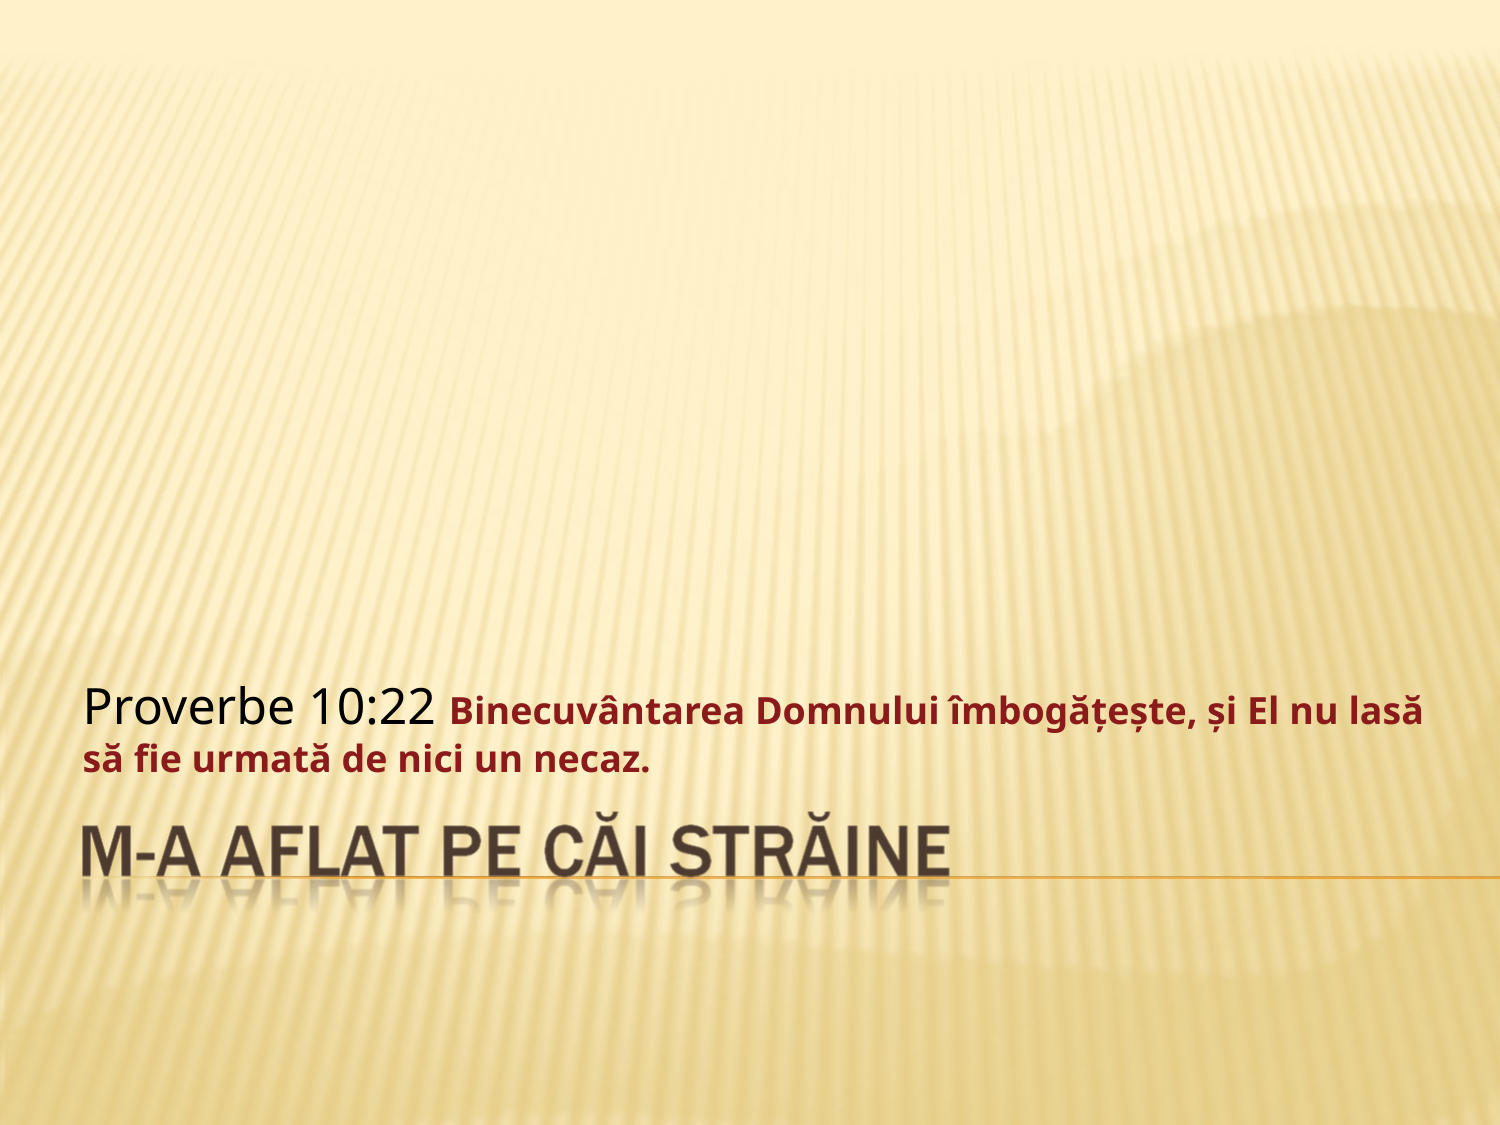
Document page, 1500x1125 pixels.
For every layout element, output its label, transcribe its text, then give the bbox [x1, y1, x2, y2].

picture [0, 0, 1500, 1125]
text_box Proverbe 10:22 Binecuvântarea Domnului îmbogăţeşte, şi El nu lasă să fie urmată de nici un necaz. [67, 637, 1450, 788]
text_box [29, 781, 1450, 997]
